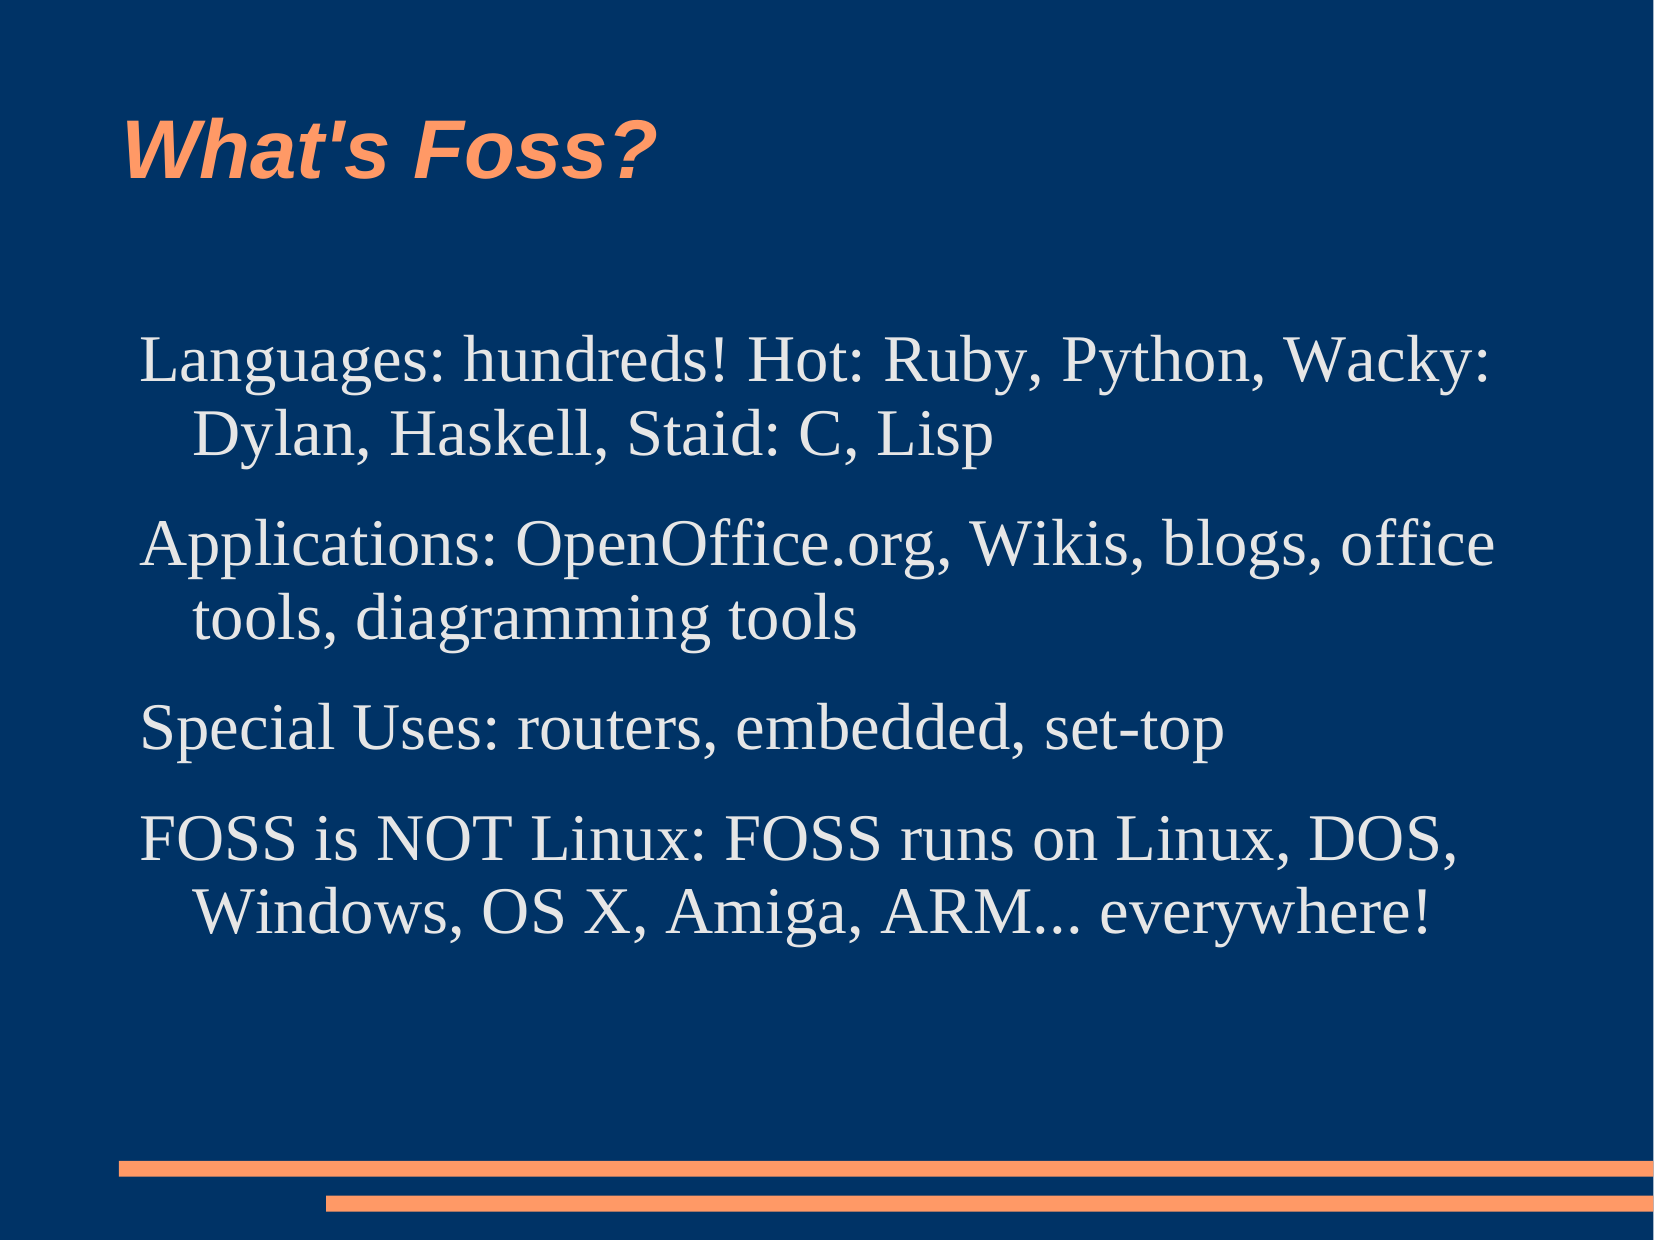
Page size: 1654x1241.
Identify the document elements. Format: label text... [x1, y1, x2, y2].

list Languages: hundreds! Hot: Ruby, Python, Wacky: Dylan, Haskell, Staid: C, Lisp Applications: OpenOffice.org, Wikis, blogs, office tools, diagramming tools Special Uses: routers, embedded, set-top FOSS is NOT Linux: FOSS runs on Linux, DOS, Windows, OS X, Amiga, ARM... everywhere! [121, 322, 1561, 1132]
title What's Foss? [121, 46, 1534, 254]
